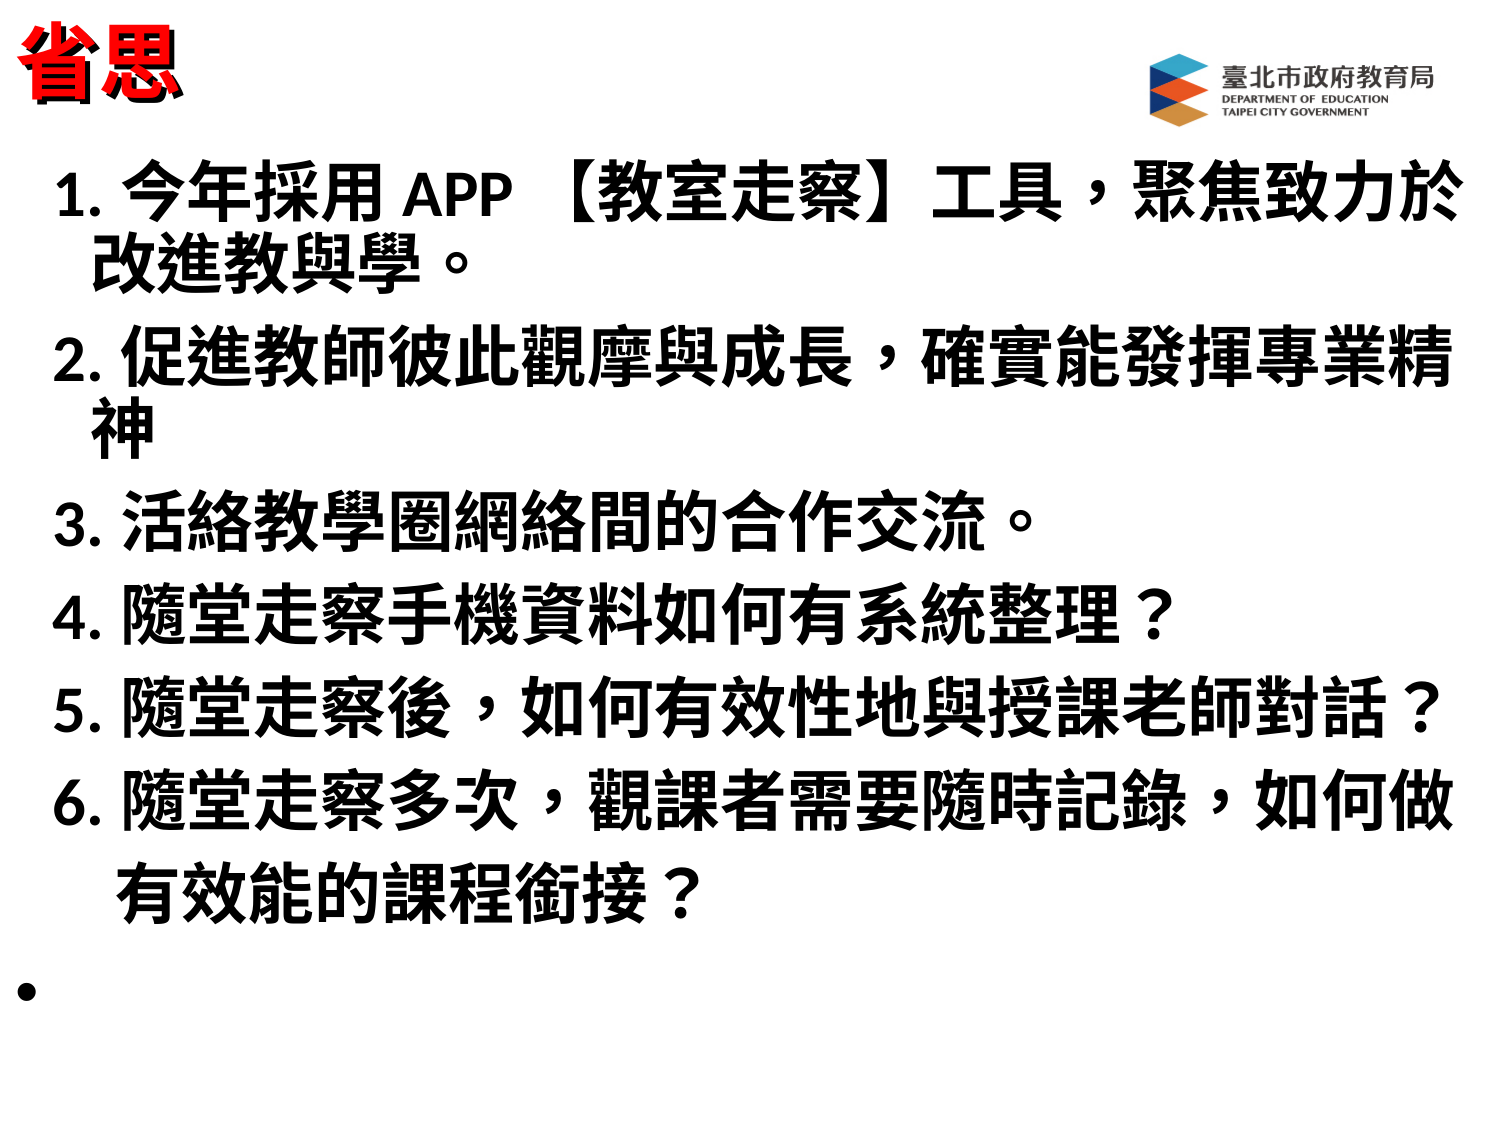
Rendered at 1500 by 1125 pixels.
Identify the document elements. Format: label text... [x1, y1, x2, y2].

text_box 省思 [0, 2, 1500, 117]
list 1.今年採用APP【教室走察】工具，聚焦致力於改進教與學。 2.促進教師彼此觀摩與成長，確實能發揮專業精神 3.活絡教學圈網絡間的合作交流。 4.隨堂走察手機資料如何有系統整理？ 5.隨堂走察後，如何有效性地與授課老師對話？ 6.隨堂走察多次，觀課者需要隨時記錄，如何做 有效能的課程銜接？ [0, 151, 1500, 1125]
